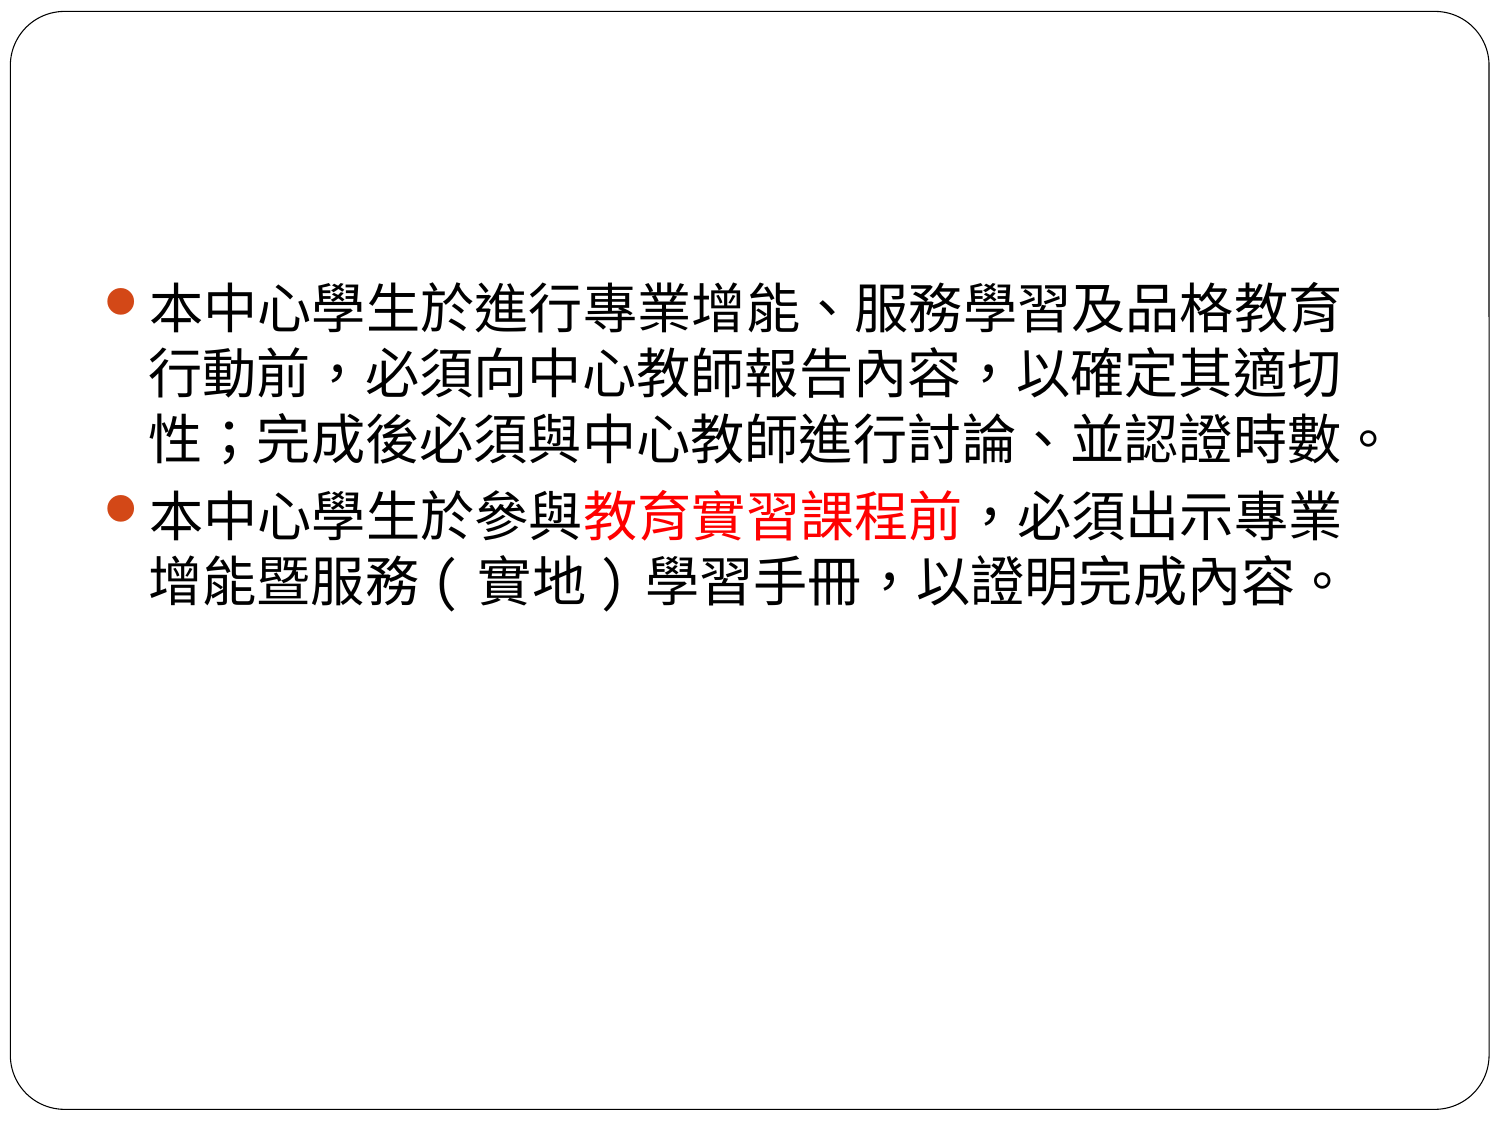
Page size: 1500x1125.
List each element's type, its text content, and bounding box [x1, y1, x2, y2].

list 本中心學生於進行專業增能、服務學習及品格教育行動前，必須向中心教師報告內容，以確定其適切性；完成後必須與中心教師進行討論、並認證時數。 本中心學生於參與教育實習課程前，必須出示專業增能暨服務(實地)學習手冊，以證明完成內容。 [88, 267, 1364, 1018]
